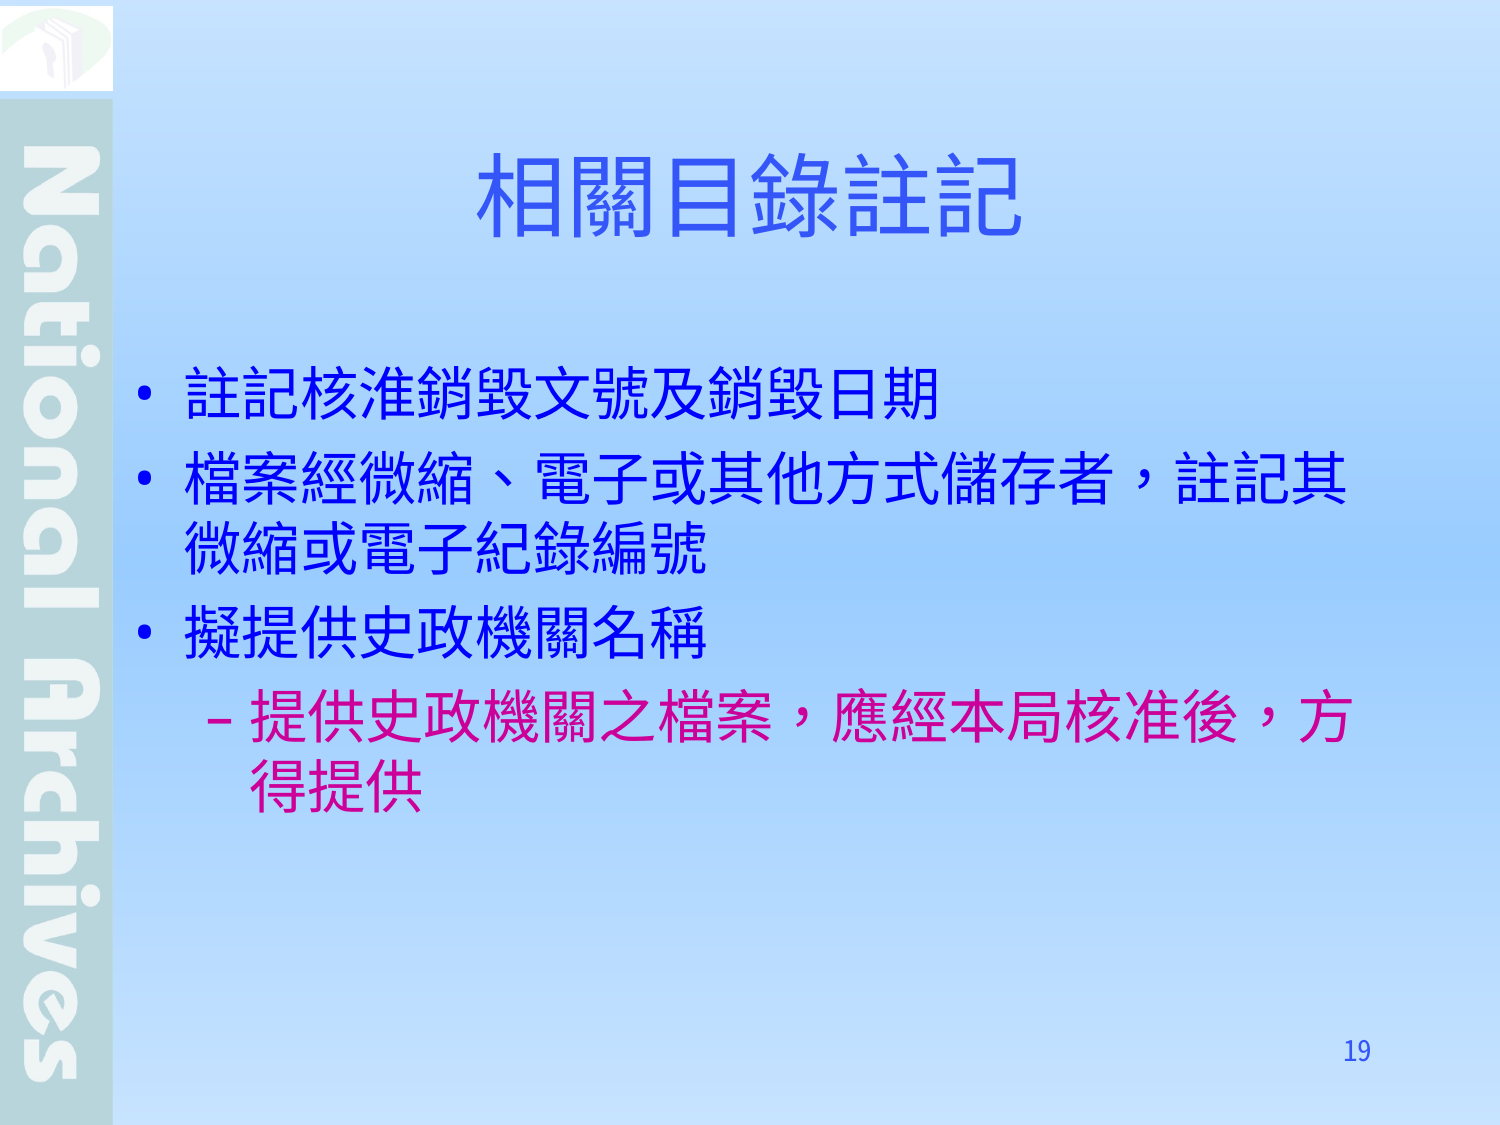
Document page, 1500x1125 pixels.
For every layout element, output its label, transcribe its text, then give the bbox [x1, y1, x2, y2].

text_box <編號> [1074, 1026, 1388, 1101]
picture [0, 6, 113, 91]
list 註記核淮銷毀文號及銷毀日期 檔案經微縮、電子或其他方式儲存者，註記其微縮或電子紀錄編號 擬提供史政機關名稱 提供史政機關之檔案，應經本局核准後，方得提供 [112, 350, 1388, 1026]
title 相關目錄註記 [112, 99, 1388, 288]
picture [0, 99, 113, 1125]
